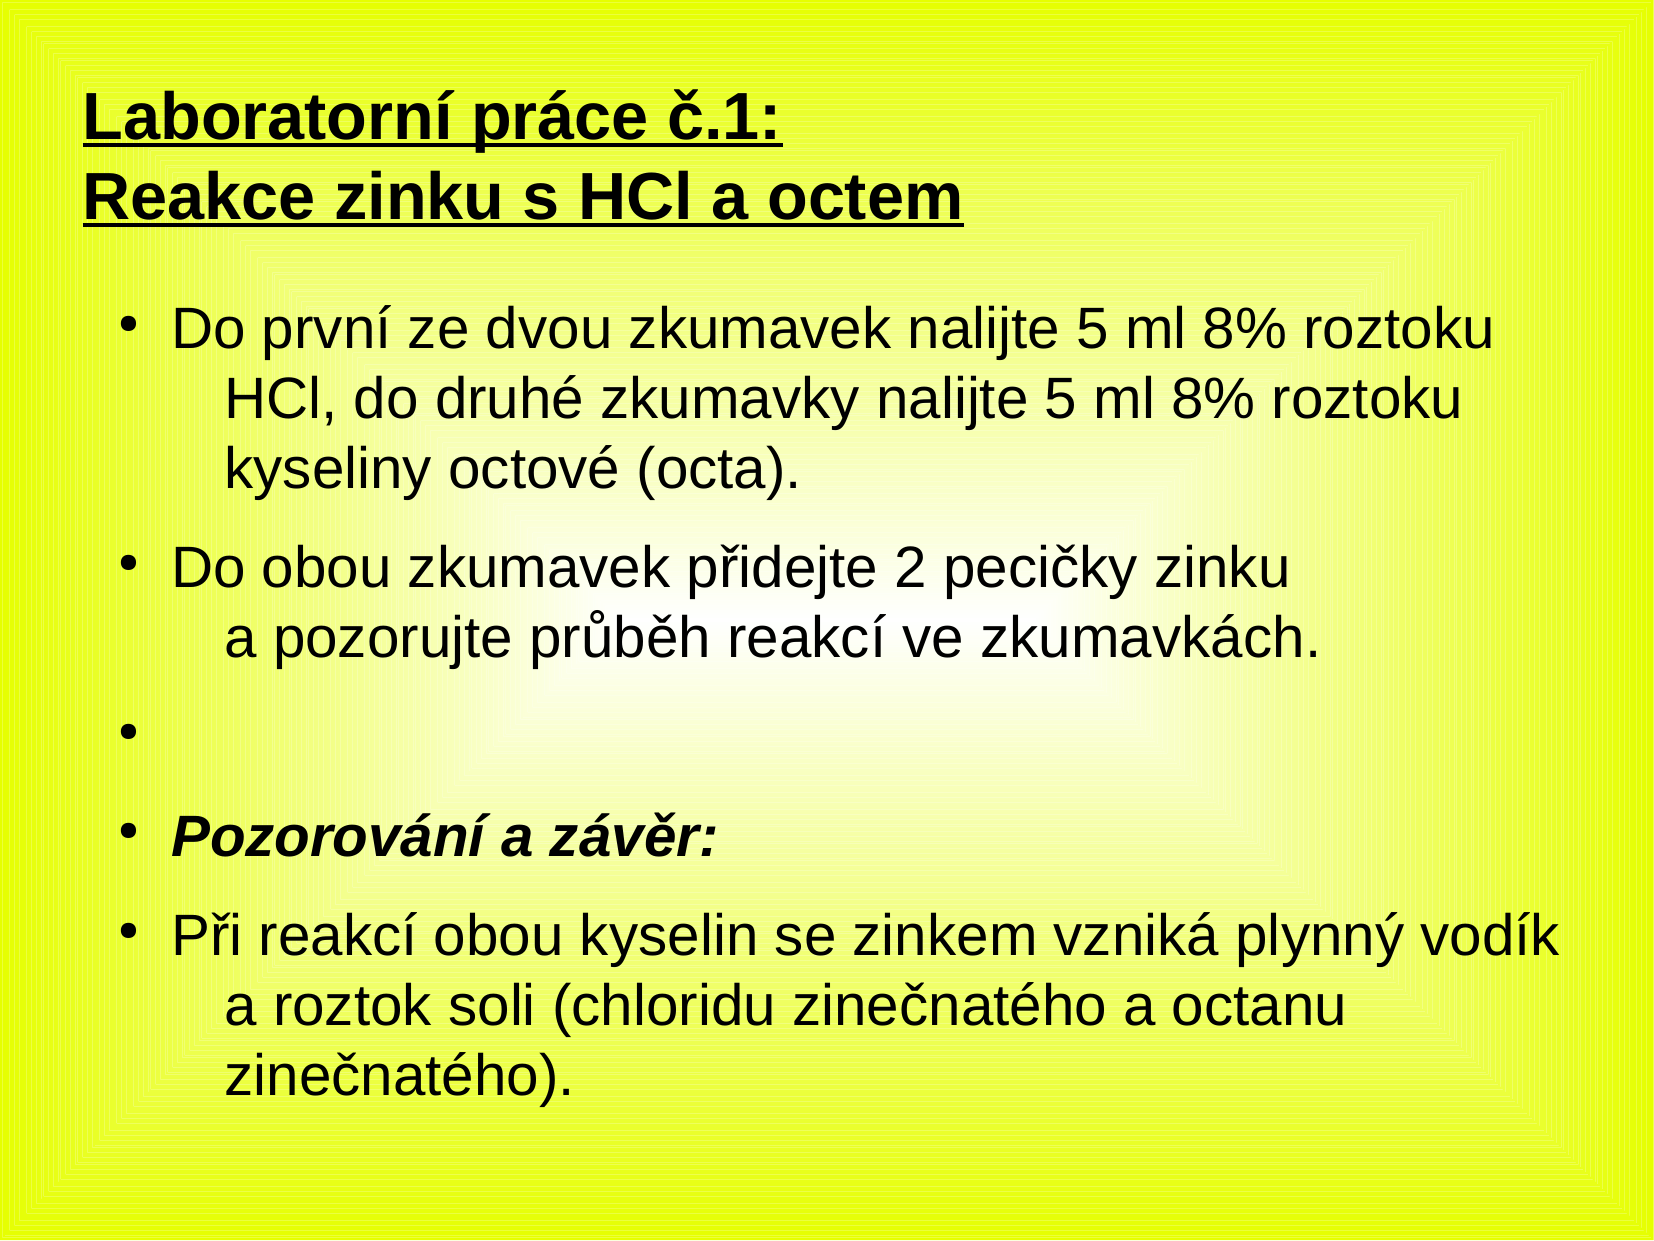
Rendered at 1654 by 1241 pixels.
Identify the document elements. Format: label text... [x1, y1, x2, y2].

title Laboratorní práce č.1: Reakce zinku s HCl a octem [82, 49, 1571, 257]
list Do první ze dvou zkumavek nalijte 5 ml 8% roztoku HCl, do druhé zkumavky nalijte 5 ml 8% roztoku kyseliny octové (octa). Do obou zkumavek přidejte 2 pecičky zinku a pozorujte průběh reakcí ve zkumavkách. Pozorování a závěr: Při reakcí obou kyselin se zinkem vzniká plynný vodík a roztok soli (chloridu zinečnatého a octanu zinečnatého). [82, 290, 1571, 1109]
